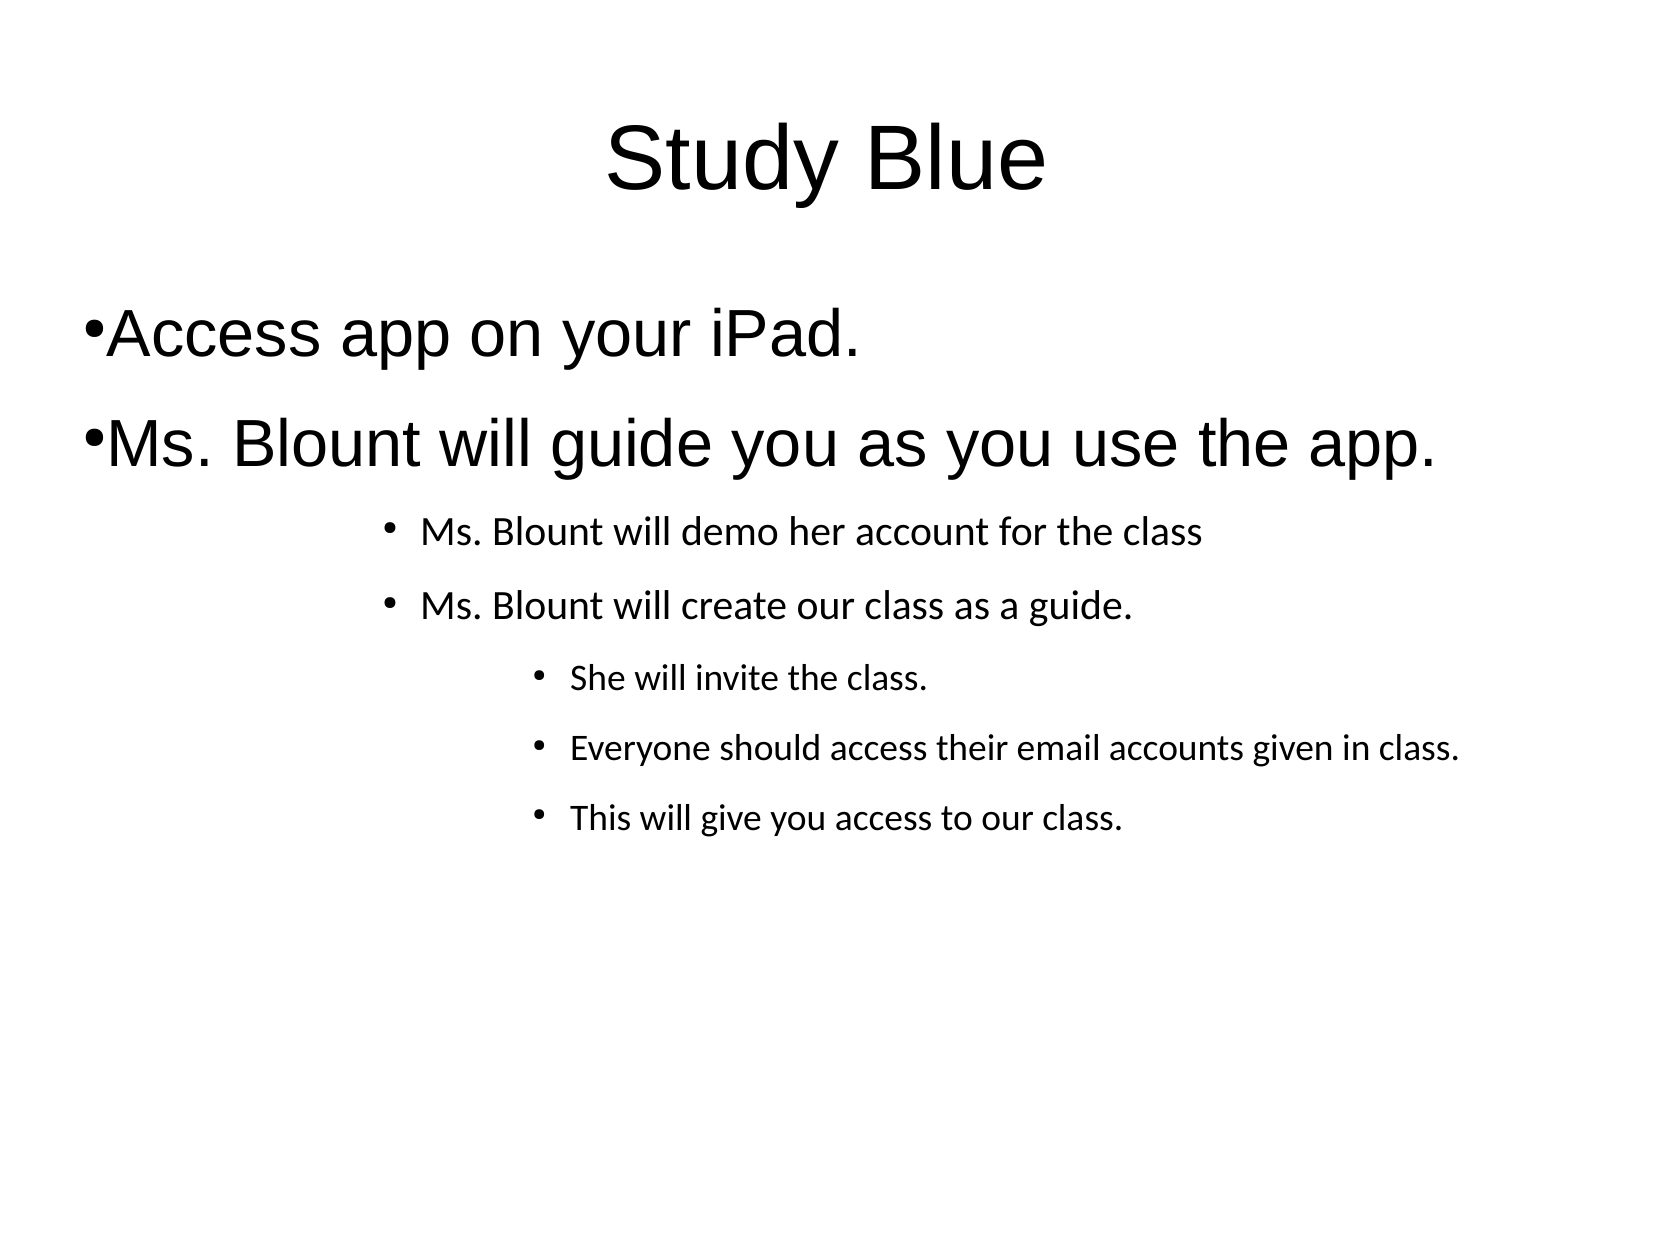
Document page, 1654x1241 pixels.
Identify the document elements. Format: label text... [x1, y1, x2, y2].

title Study Blue [82, 49, 1571, 257]
list Access app on your iPad. Ms. Blount will guide you as you use the app. Ms. Blount will demo her account for the class Ms. Blount will create our class as a guide. She will invite the class. Everyone should access their email accounts given in class. This will give you access to our class. [82, 290, 1571, 1010]
